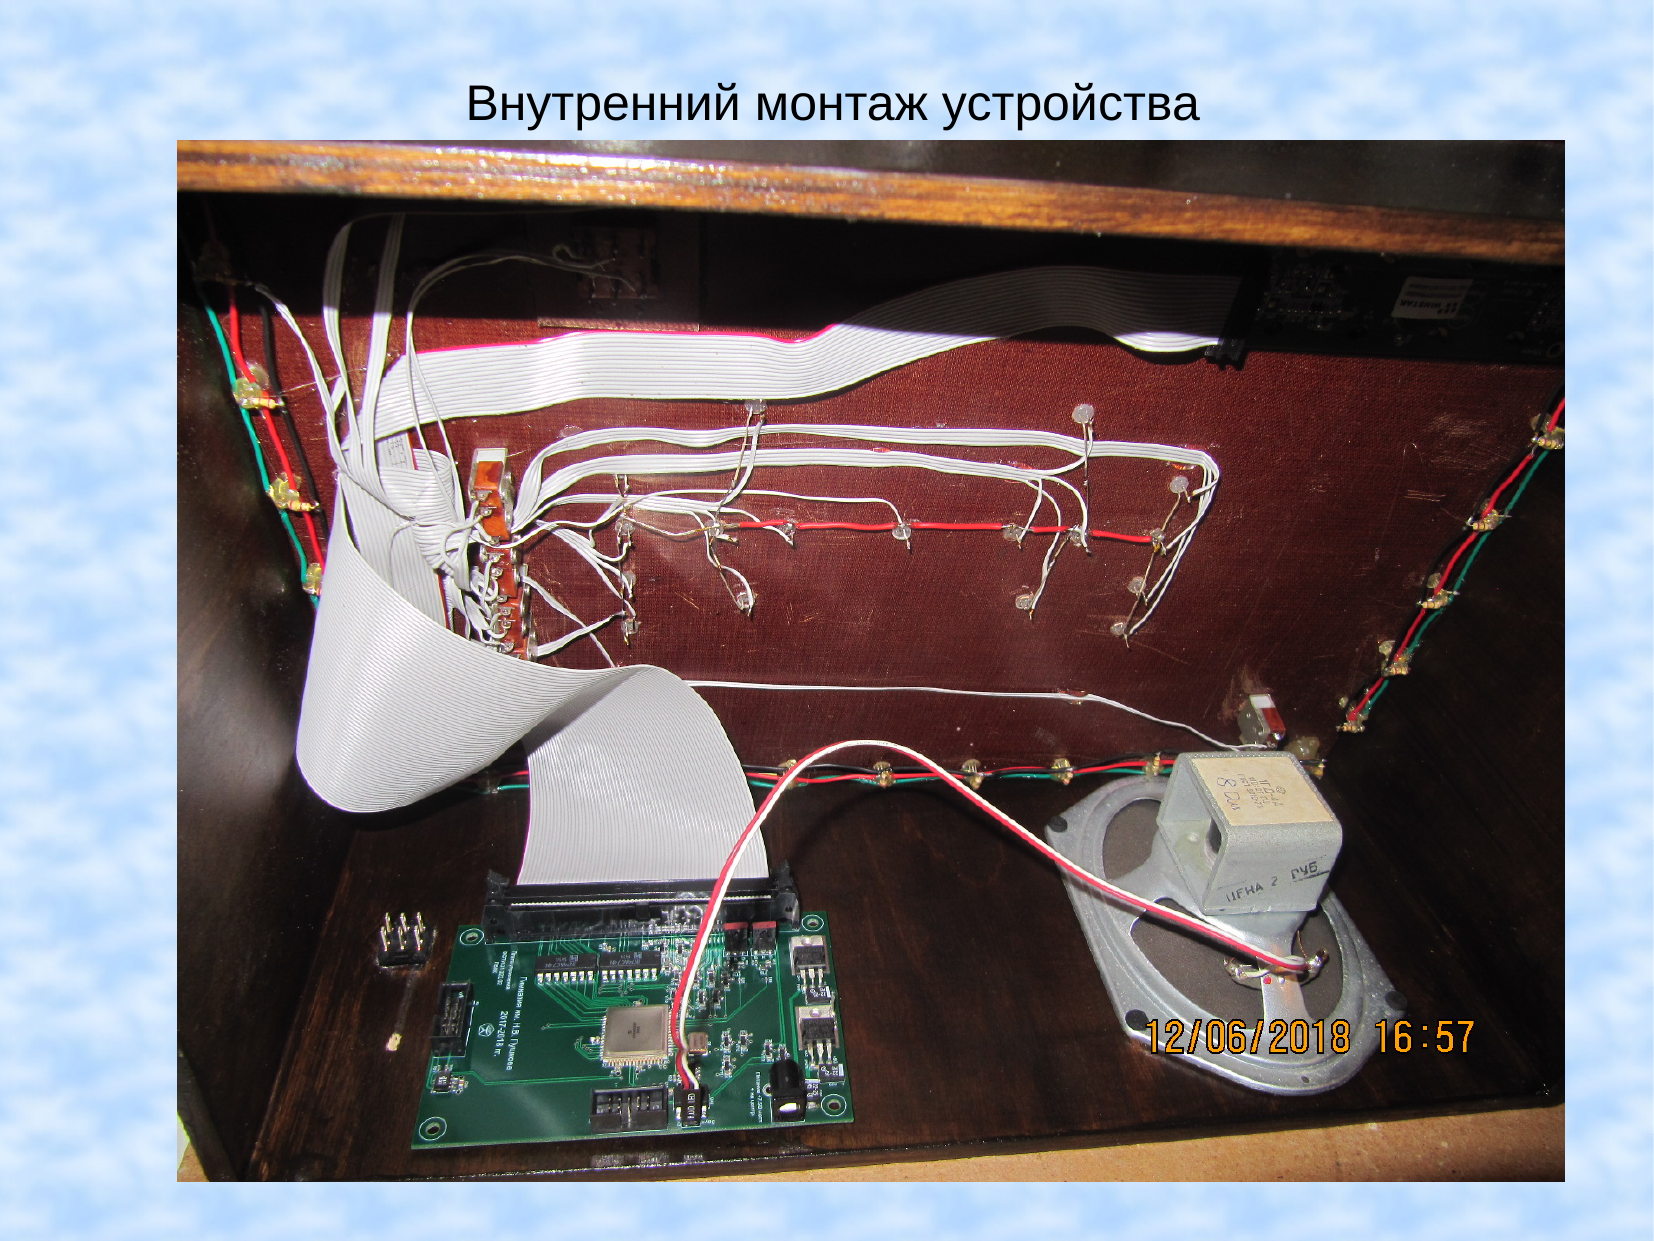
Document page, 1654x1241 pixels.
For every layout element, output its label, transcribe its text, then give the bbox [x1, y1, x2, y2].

title Внутренний монтаж устройства [88, 29, 1577, 178]
picture [0, 0, 1654, 1241]
